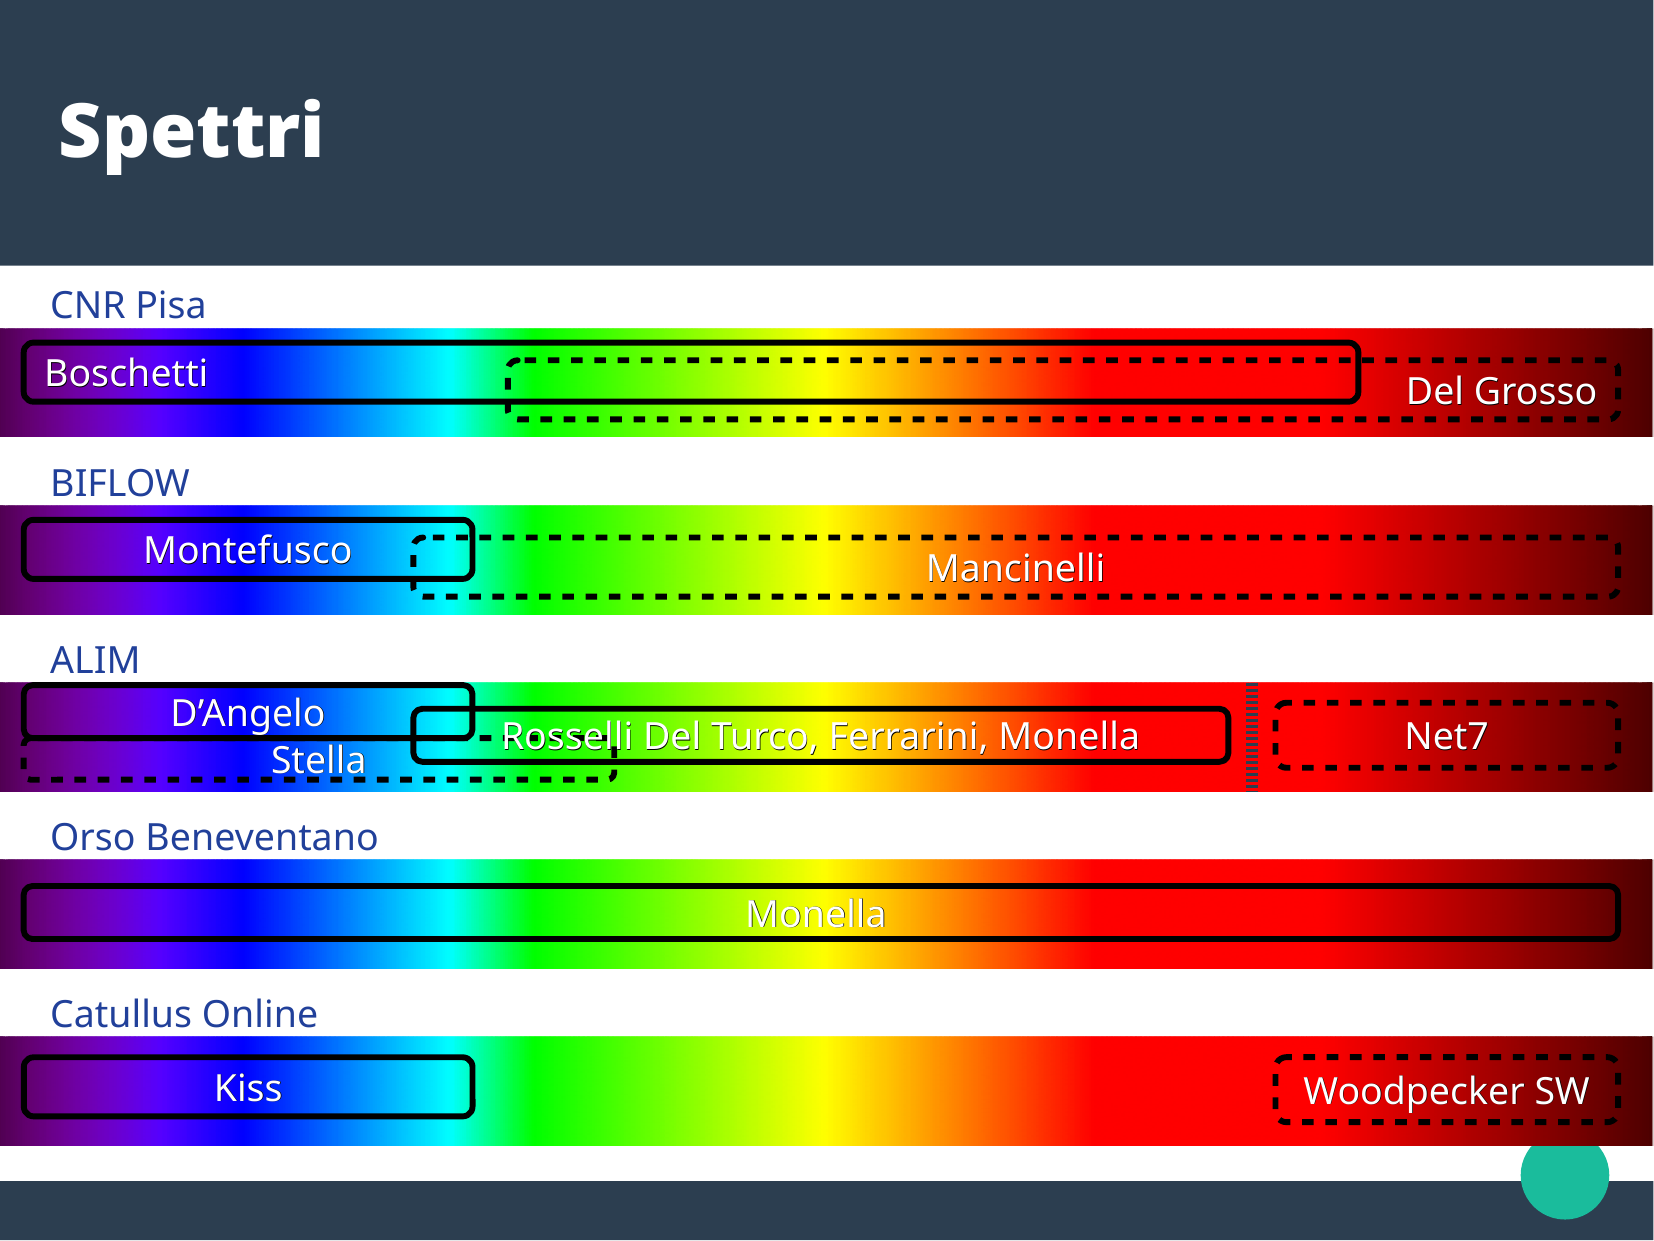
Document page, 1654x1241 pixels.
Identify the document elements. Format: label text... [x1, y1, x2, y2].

text_box Montefusco [23, 519, 473, 579]
text_box Rosselli Del Turco, Ferrarini, Monella [413, 708, 1229, 762]
picture [0, 859, 1654, 969]
text_box Catullus Online [35, 980, 351, 1039]
text_box Del Grosso [507, 360, 1619, 420]
text_box Woodpecker SW [1275, 1057, 1619, 1123]
text_box Orso Beneventano [35, 803, 414, 862]
text_box Boschetti [23, 342, 1359, 402]
picture [0, 505, 1654, 615]
picture [156, 682, 1654, 792]
picture [0, 1036, 1654, 1146]
text_box Net7 [1275, 702, 1619, 768]
text_box Kiss [23, 1057, 473, 1117]
text_box Mancinelli [413, 537, 1619, 597]
text_box BIFLOW [35, 448, 210, 508]
text_box CNR Pisa [35, 271, 233, 331]
picture [0, 328, 1654, 438]
text_box D’Angelo [23, 685, 473, 738]
picture [0, 682, 387, 792]
text_box Stella [23, 738, 615, 780]
text_box ALIM [35, 625, 156, 685]
text_box Monella [23, 886, 1619, 940]
title Spettri [59, 49, 1595, 207]
